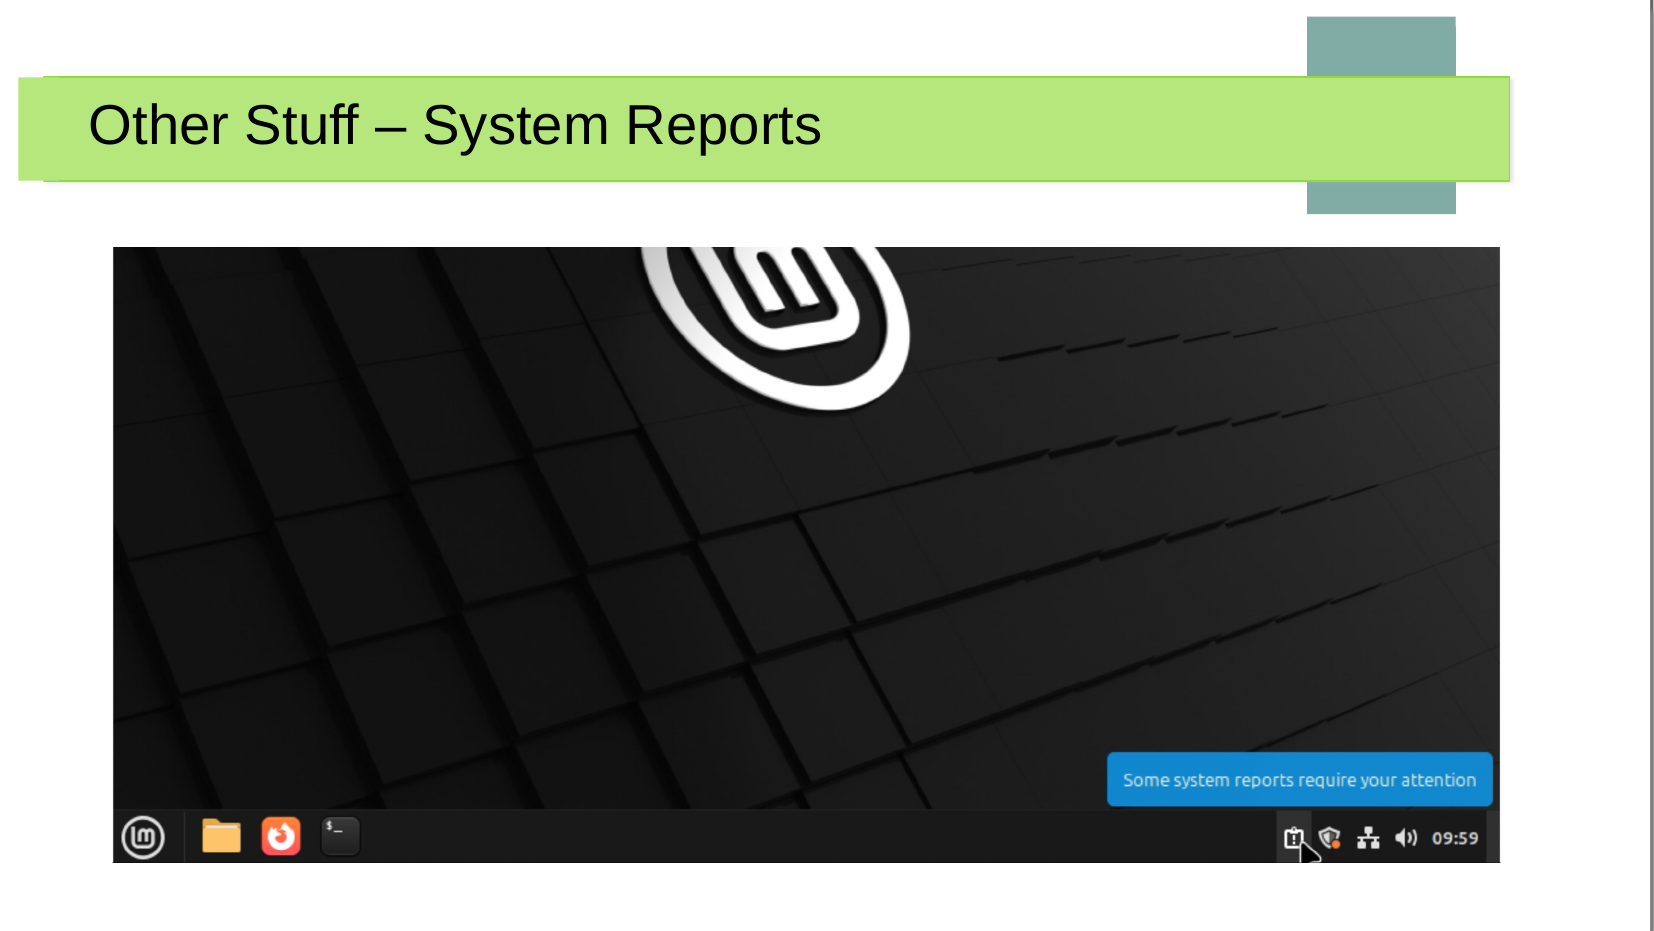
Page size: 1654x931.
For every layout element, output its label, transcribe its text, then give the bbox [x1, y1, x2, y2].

title Other Stuff – System Reports [88, 73, 1506, 178]
picture [112, 247, 1501, 863]
